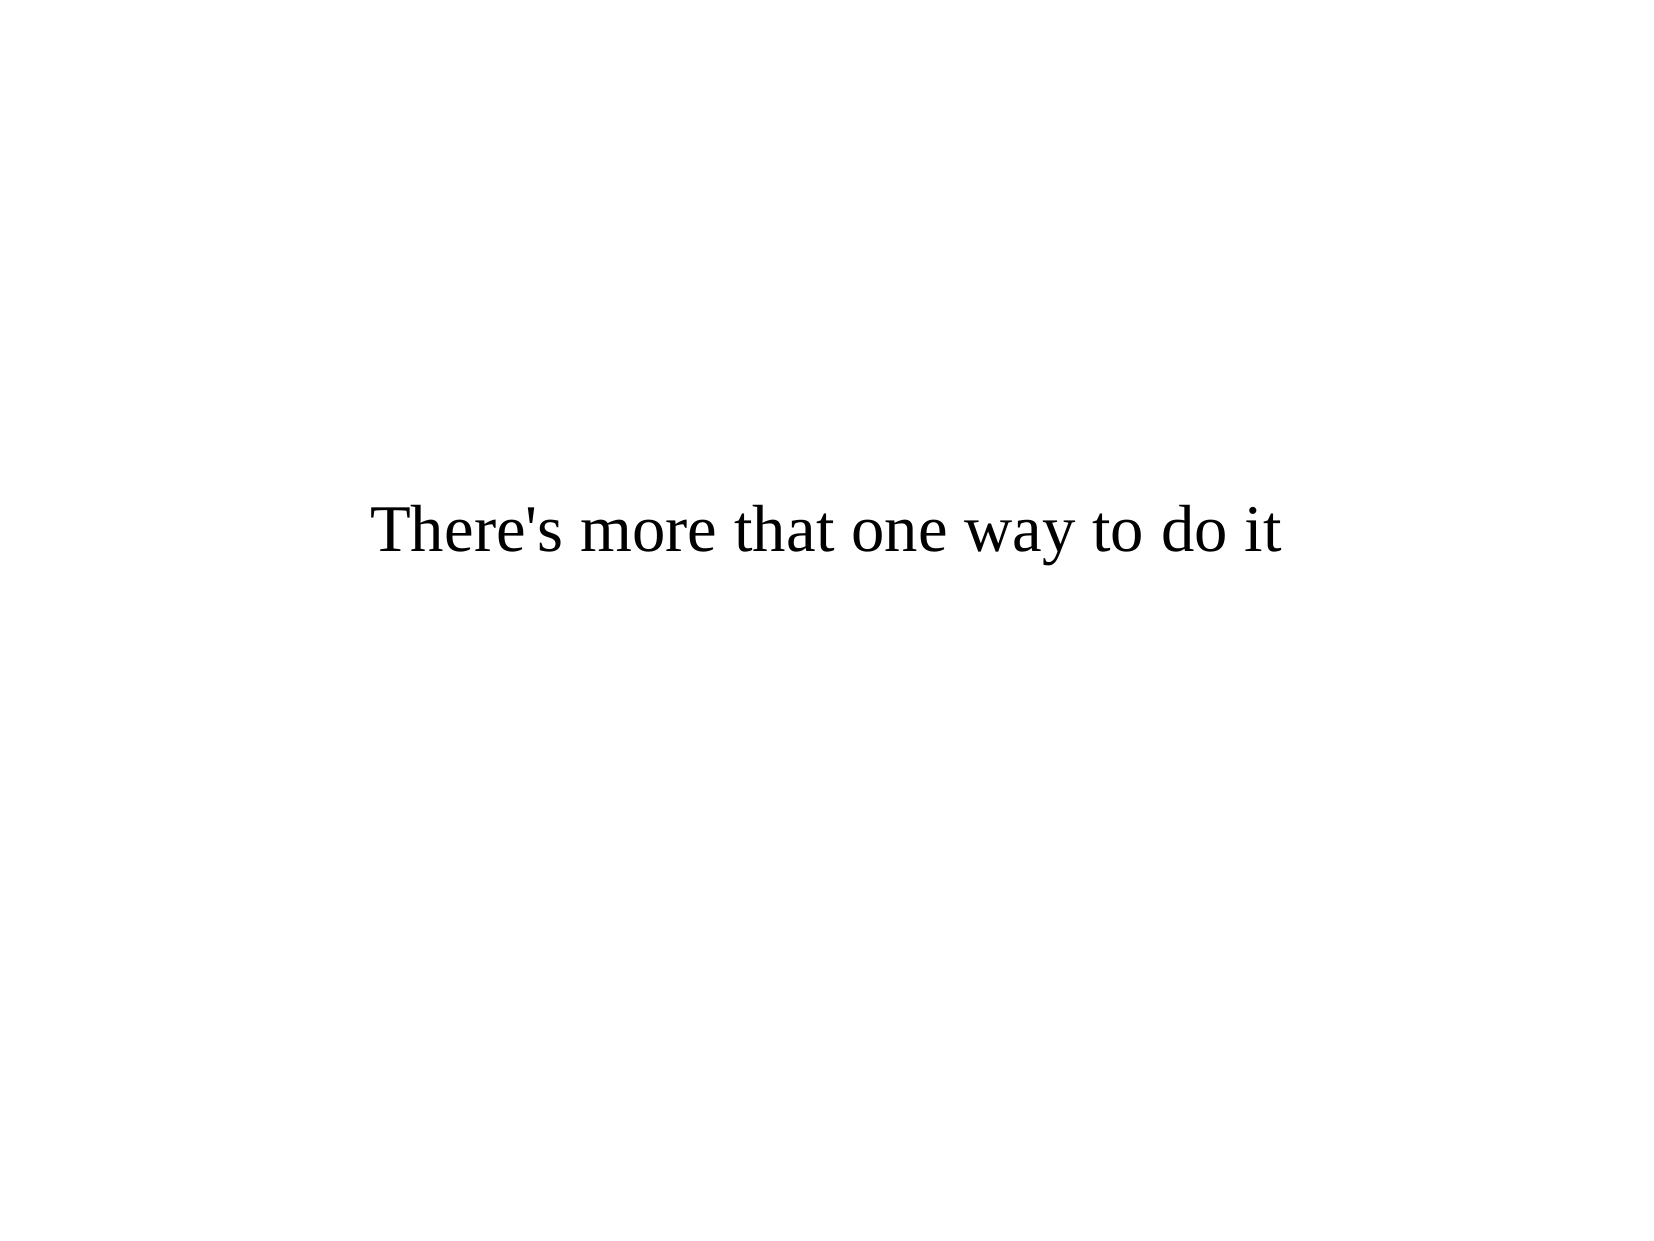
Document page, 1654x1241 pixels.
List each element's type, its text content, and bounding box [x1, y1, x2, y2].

subtitle There's more that one way to do it [82, 49, 1571, 1010]
